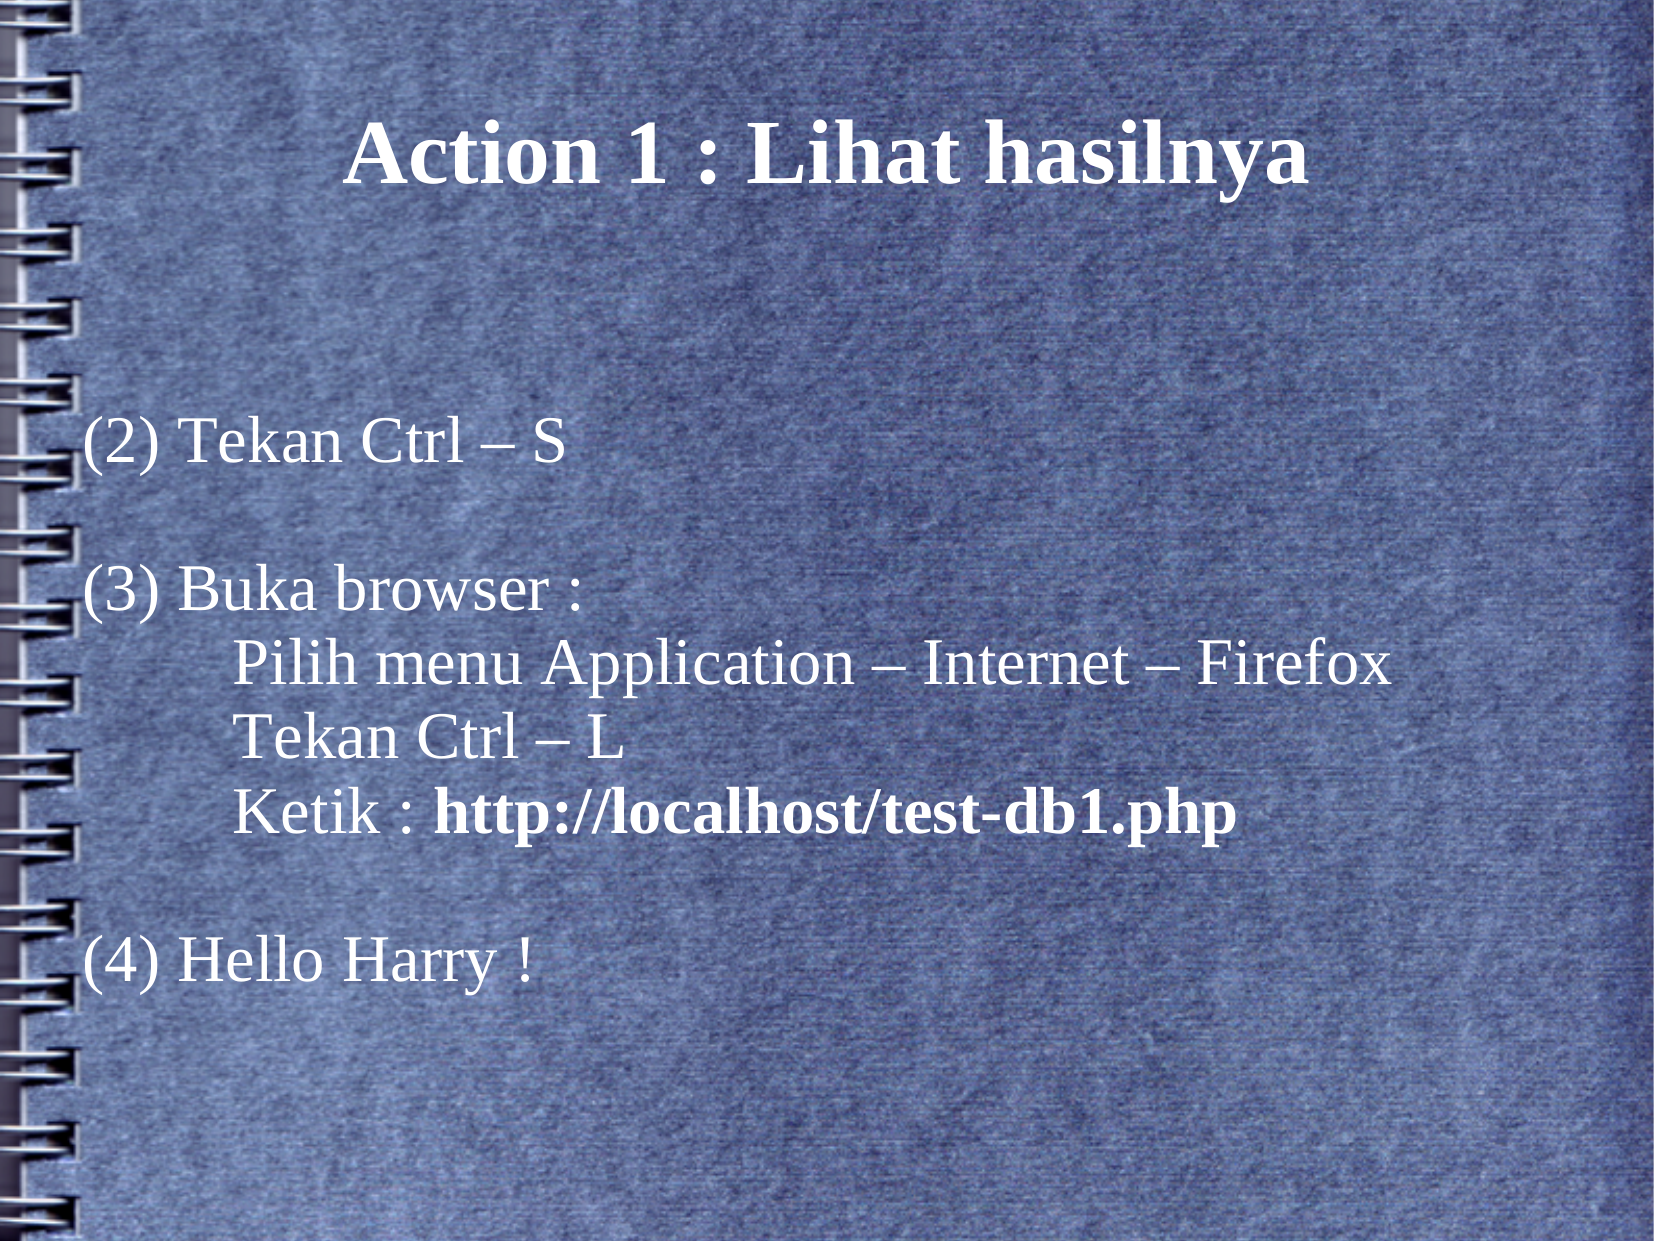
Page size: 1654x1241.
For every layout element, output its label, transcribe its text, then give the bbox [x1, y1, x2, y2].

subtitle (2) Tekan Ctrl – S (3) Buka browser : Pilih menu Application – Internet – Firefox Tekan Ctrl – L Ketik : http://localhost/test-db1.php (4) Hello Harry ! [82, 297, 1571, 1102]
picture [0, 0, 1654, 1241]
title Action 1 : Lihat hasilnya [82, 56, 1571, 250]
